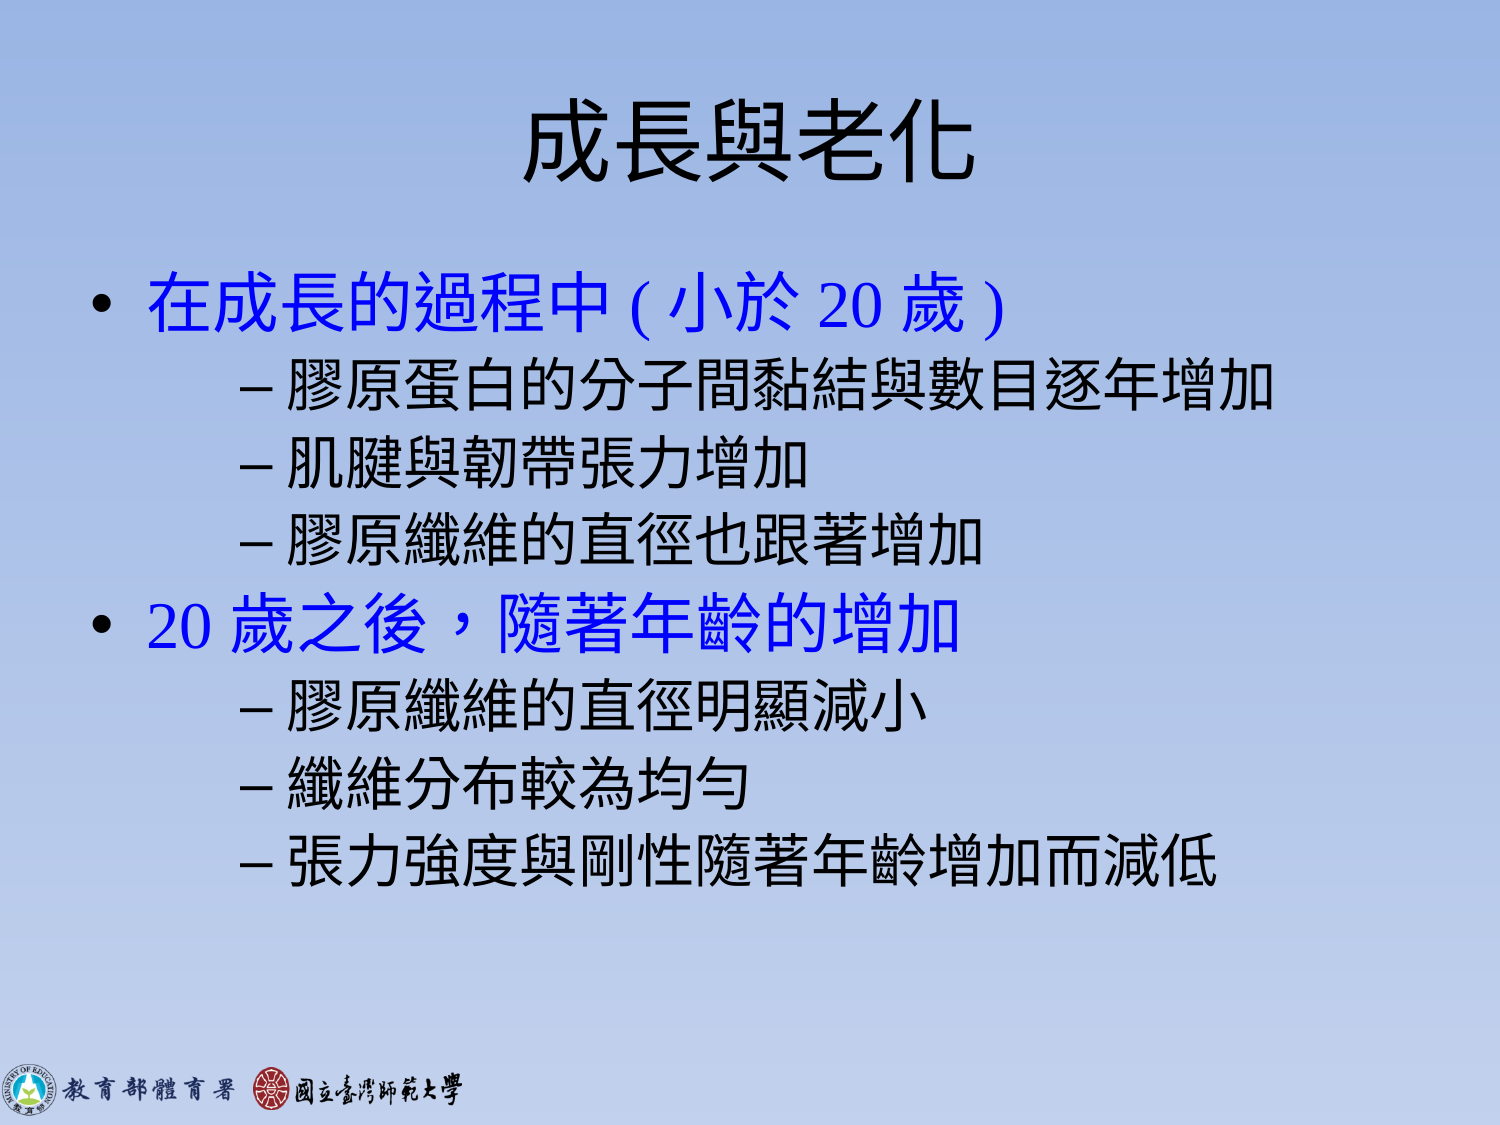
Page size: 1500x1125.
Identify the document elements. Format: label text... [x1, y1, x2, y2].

list 在成長的過程中(小於20歲) 膠原蛋白的分子間黏結與數目逐年增加 肌腱與韌帶張力增加 膠原纖維的直徑也跟著增加 20歲之後，隨著年齡的增加 膠原纖維的直徑明顯減小 纖維分布較為均勻 張力強度與剛性隨著年齡增加而減低 [75, 262, 1426, 1005]
title 成長與老化 [75, 45, 1426, 233]
